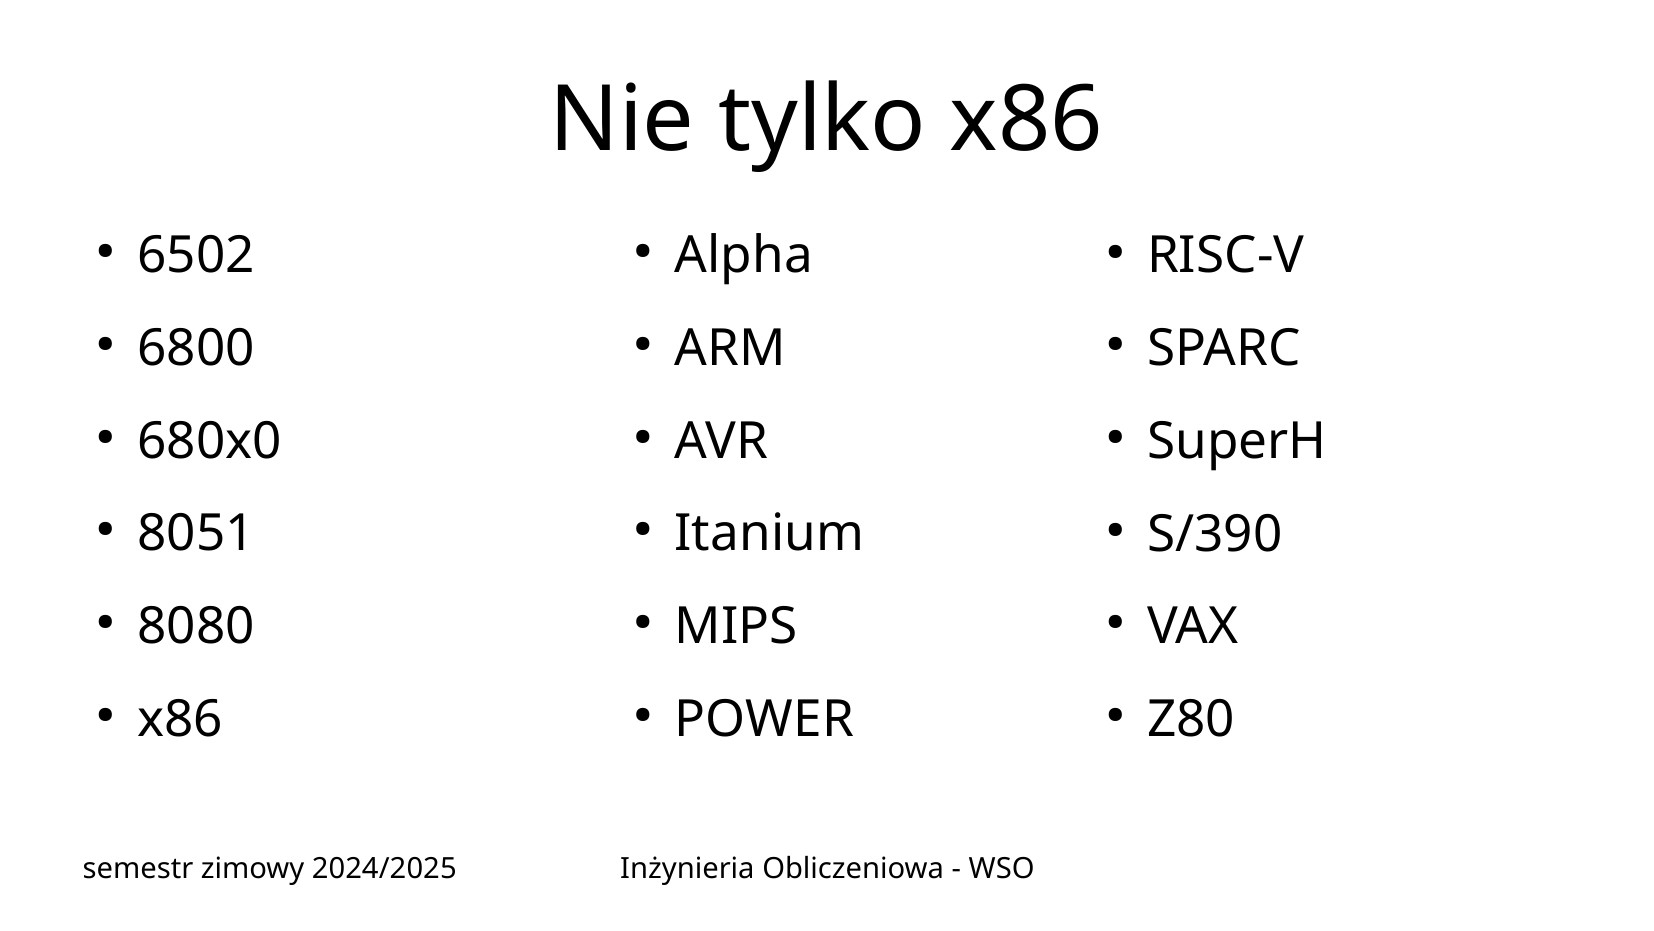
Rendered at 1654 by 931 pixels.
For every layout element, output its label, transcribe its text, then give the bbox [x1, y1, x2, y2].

list 6502 6800 680x0 8051 8080 x86 [82, 217, 591, 758]
list Alpha ARM AVR Itanium MIPS POWER [620, 217, 1034, 758]
title Nie tylko x86 [82, 37, 1571, 193]
list RISC-V SPARC SuperH S/390 VAX Z80 [1092, 217, 1506, 758]
